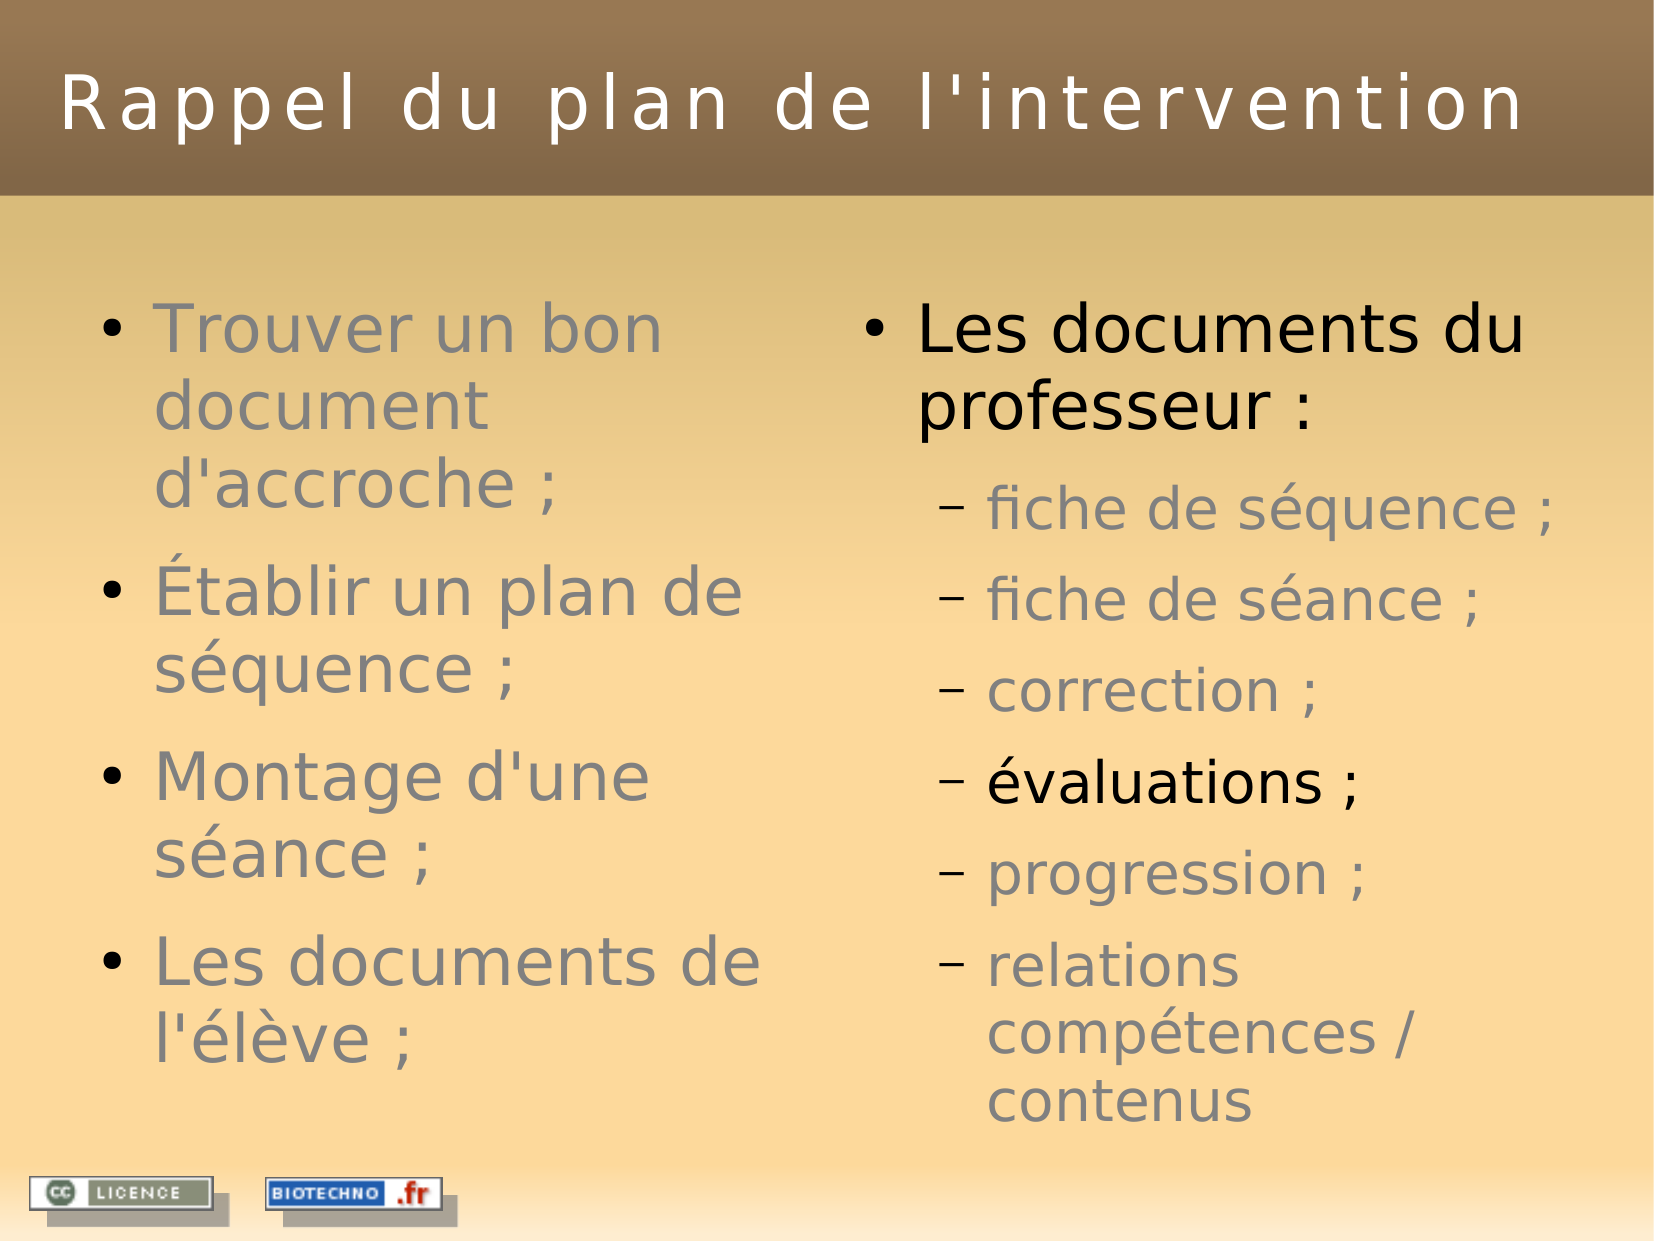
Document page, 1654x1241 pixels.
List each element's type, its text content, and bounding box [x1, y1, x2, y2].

list Trouver un bon document d'accroche ; Établir un plan de séquence ; Montage d'une séance ; Les documents de l'élève ; [82, 290, 809, 1109]
picture [0, 0, 1654, 1241]
title Rappel du plan de l'intervention [59, 29, 1595, 178]
list Les documents du professeur : fiche de séquence ; fiche de séance ; correction ; évaluations ; progression ; relations compétences / contenus [845, 290, 1572, 1136]
